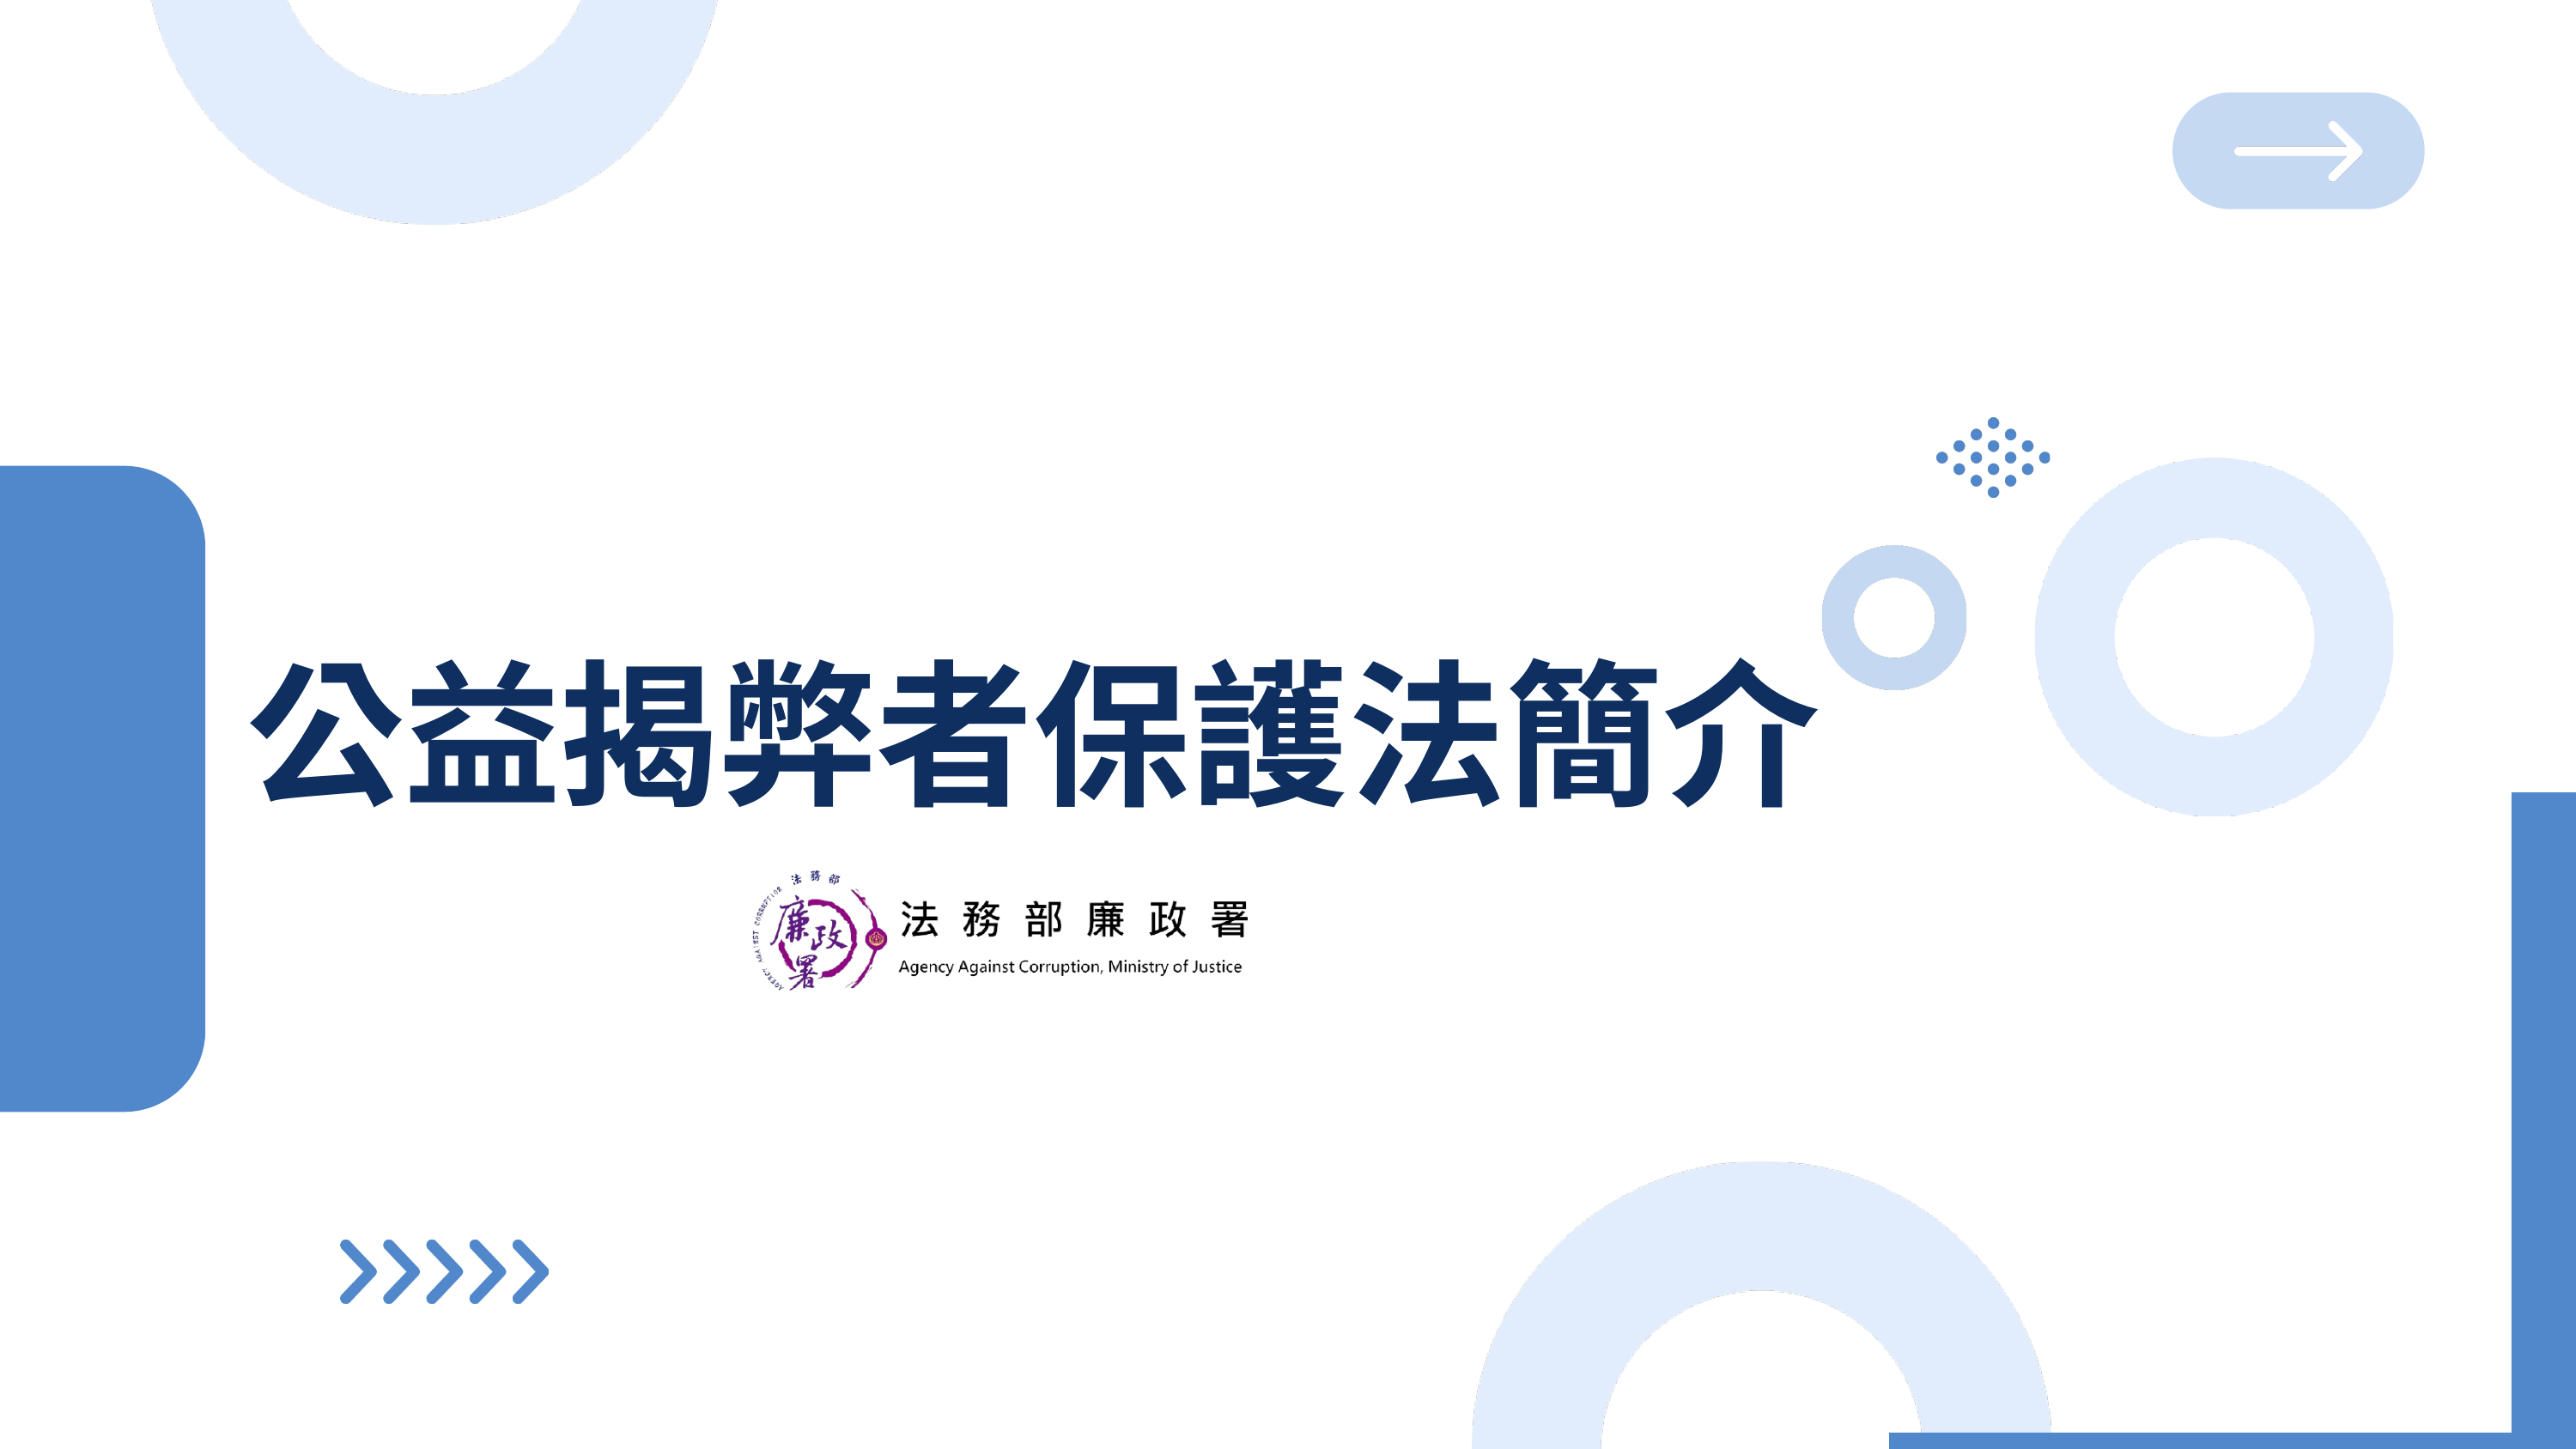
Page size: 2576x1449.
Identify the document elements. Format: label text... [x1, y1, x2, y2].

text_box 公益揭弊者保護法簡介 [246, 636, 1850, 826]
text_box [1936, 417, 2394, 816]
text_box [2172, 92, 2425, 209]
text_box [0, 465, 206, 1113]
text_box [339, 1239, 550, 1304]
text_box [1821, 545, 1967, 690]
text_box [1472, 792, 2576, 1449]
text_box [144, 0, 725, 225]
picture [724, 852, 1270, 1015]
